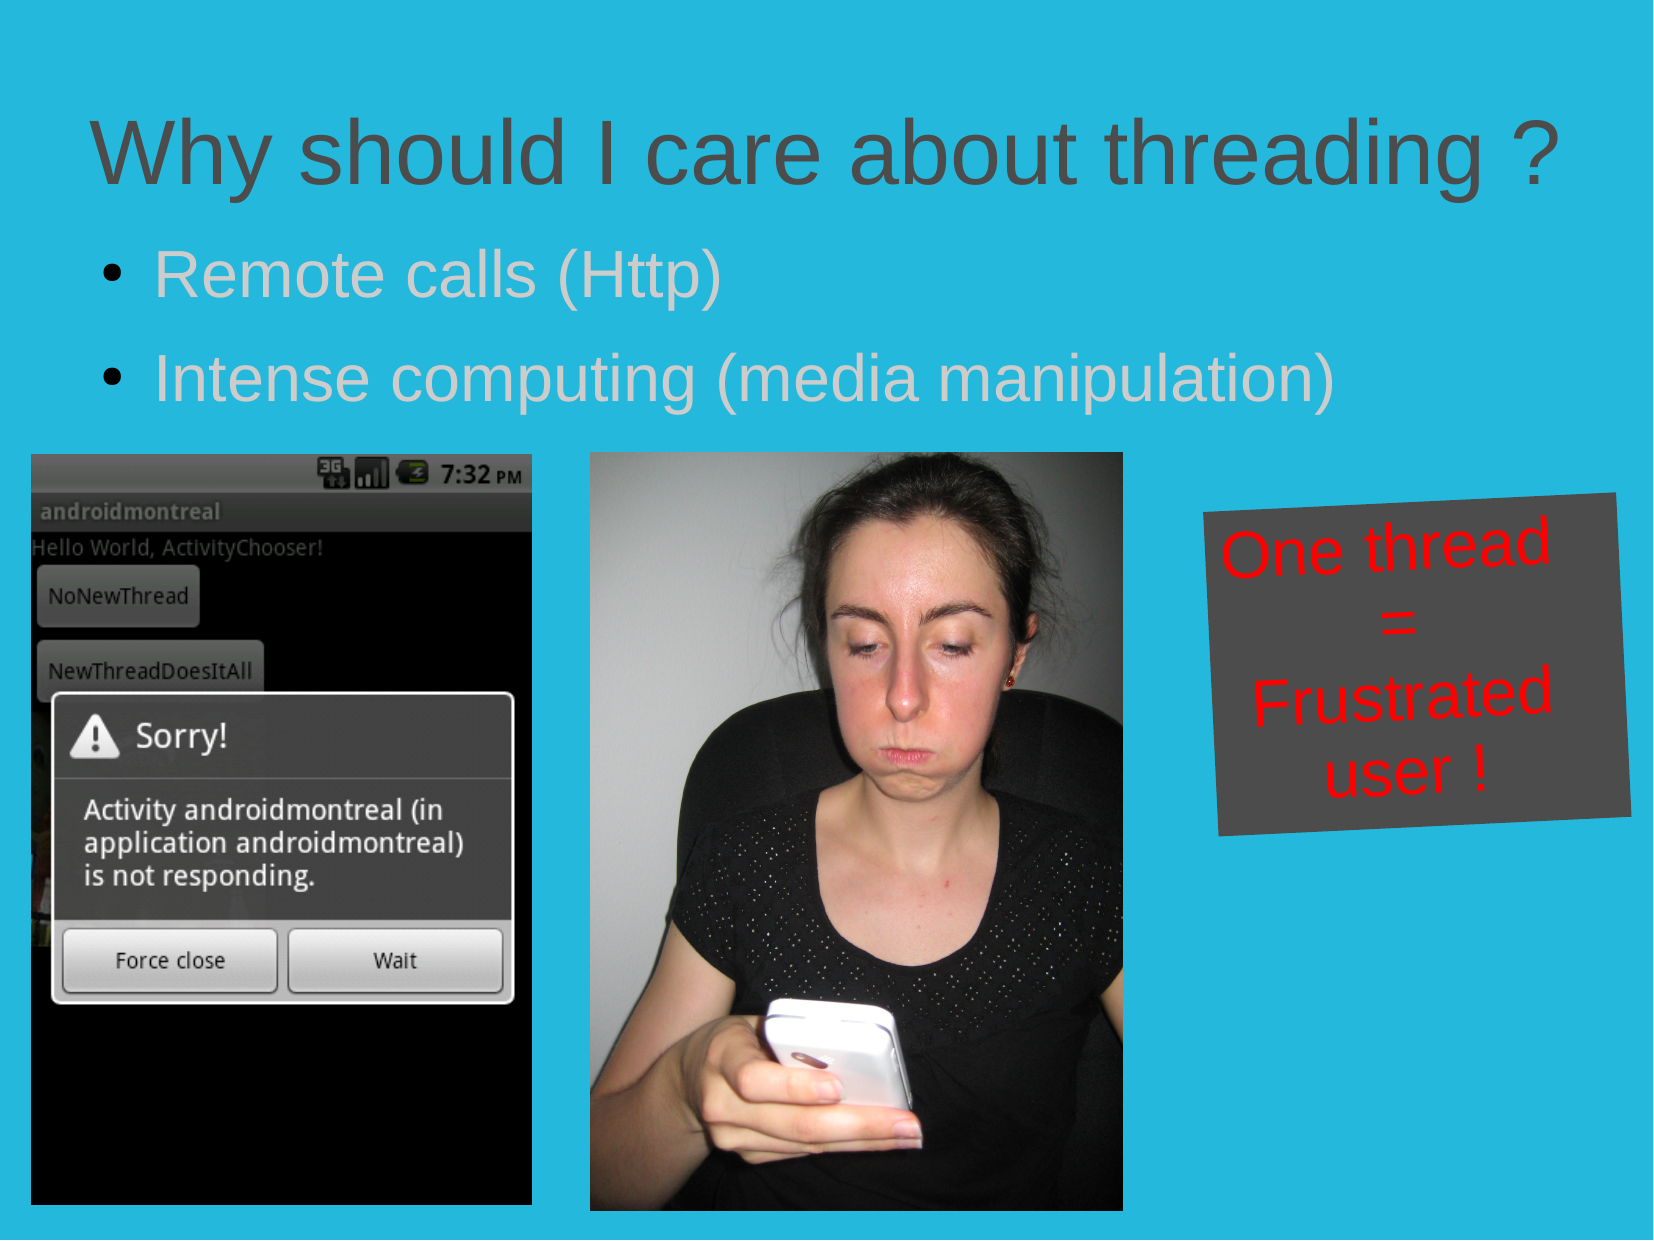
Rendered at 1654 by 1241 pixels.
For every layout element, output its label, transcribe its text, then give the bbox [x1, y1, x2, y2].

picture [31, 454, 532, 1205]
title Why should I care about threading ? [82, 49, 1571, 237]
picture [590, 452, 1123, 1211]
list Remote calls (Http) Intense computing (media manipulation) [82, 237, 1571, 1041]
text_box One thread = Frustrated user ! [1203, 492, 1632, 837]
